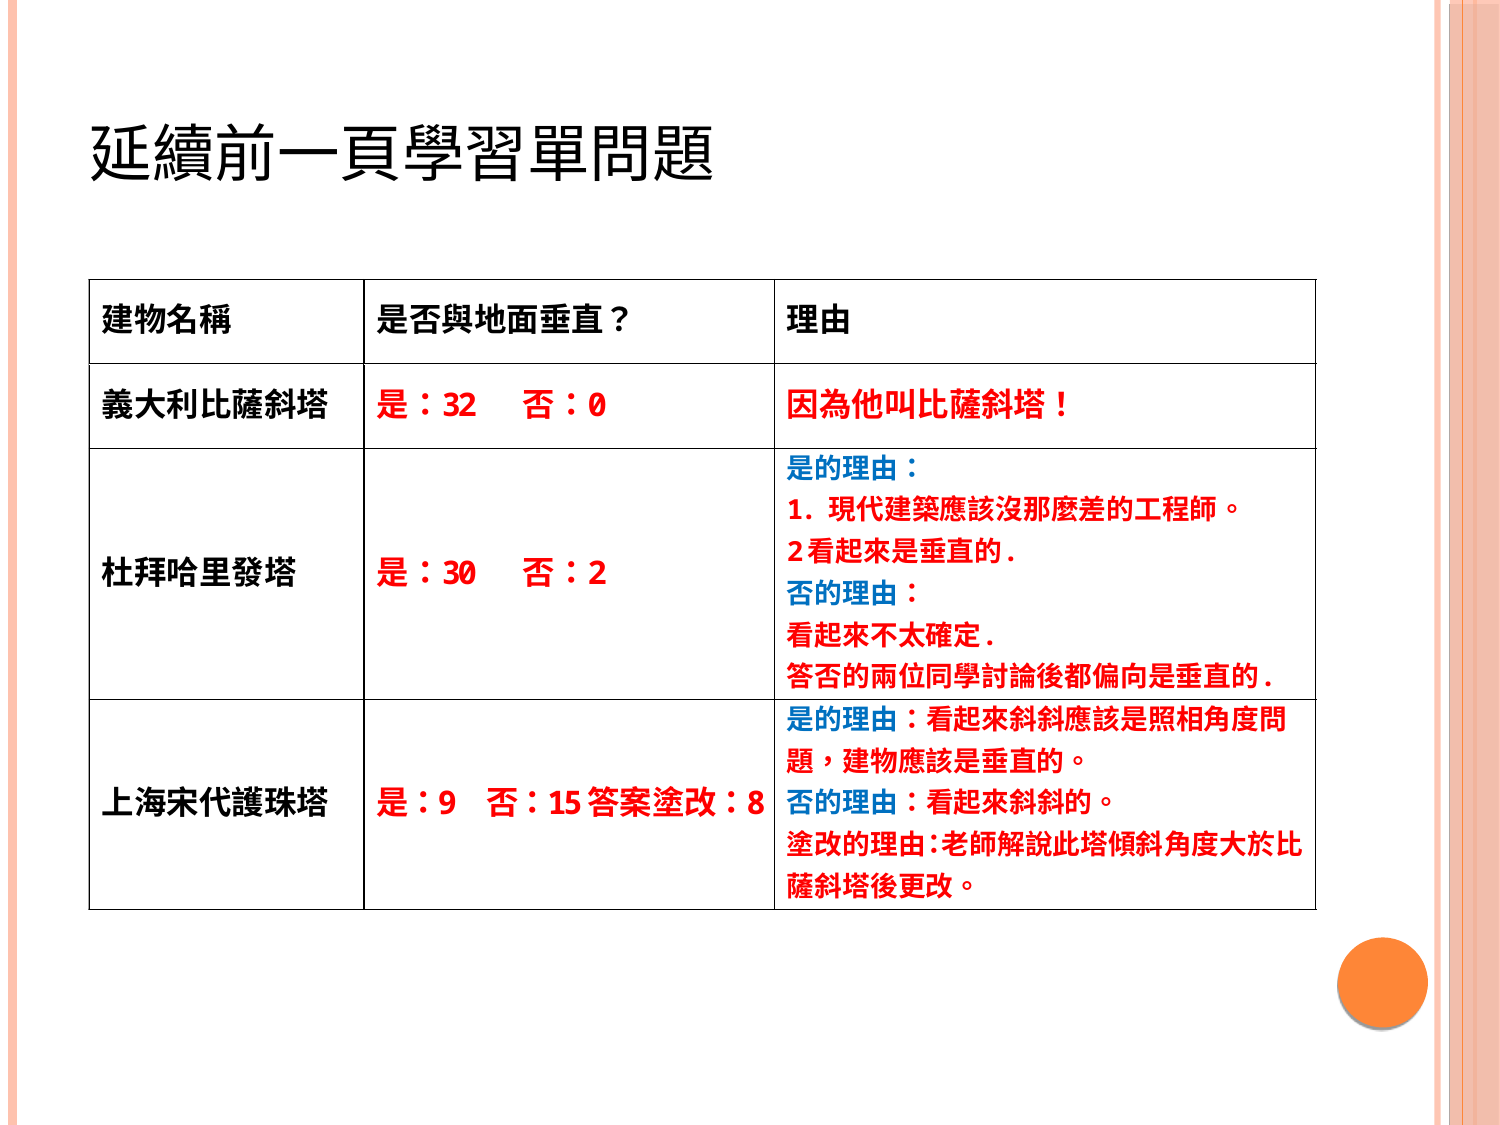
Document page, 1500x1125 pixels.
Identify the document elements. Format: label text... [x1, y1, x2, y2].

title 延續前一頁學習單問題 [75, 45, 1300, 197]
chart [88, 278, 1358, 994]
